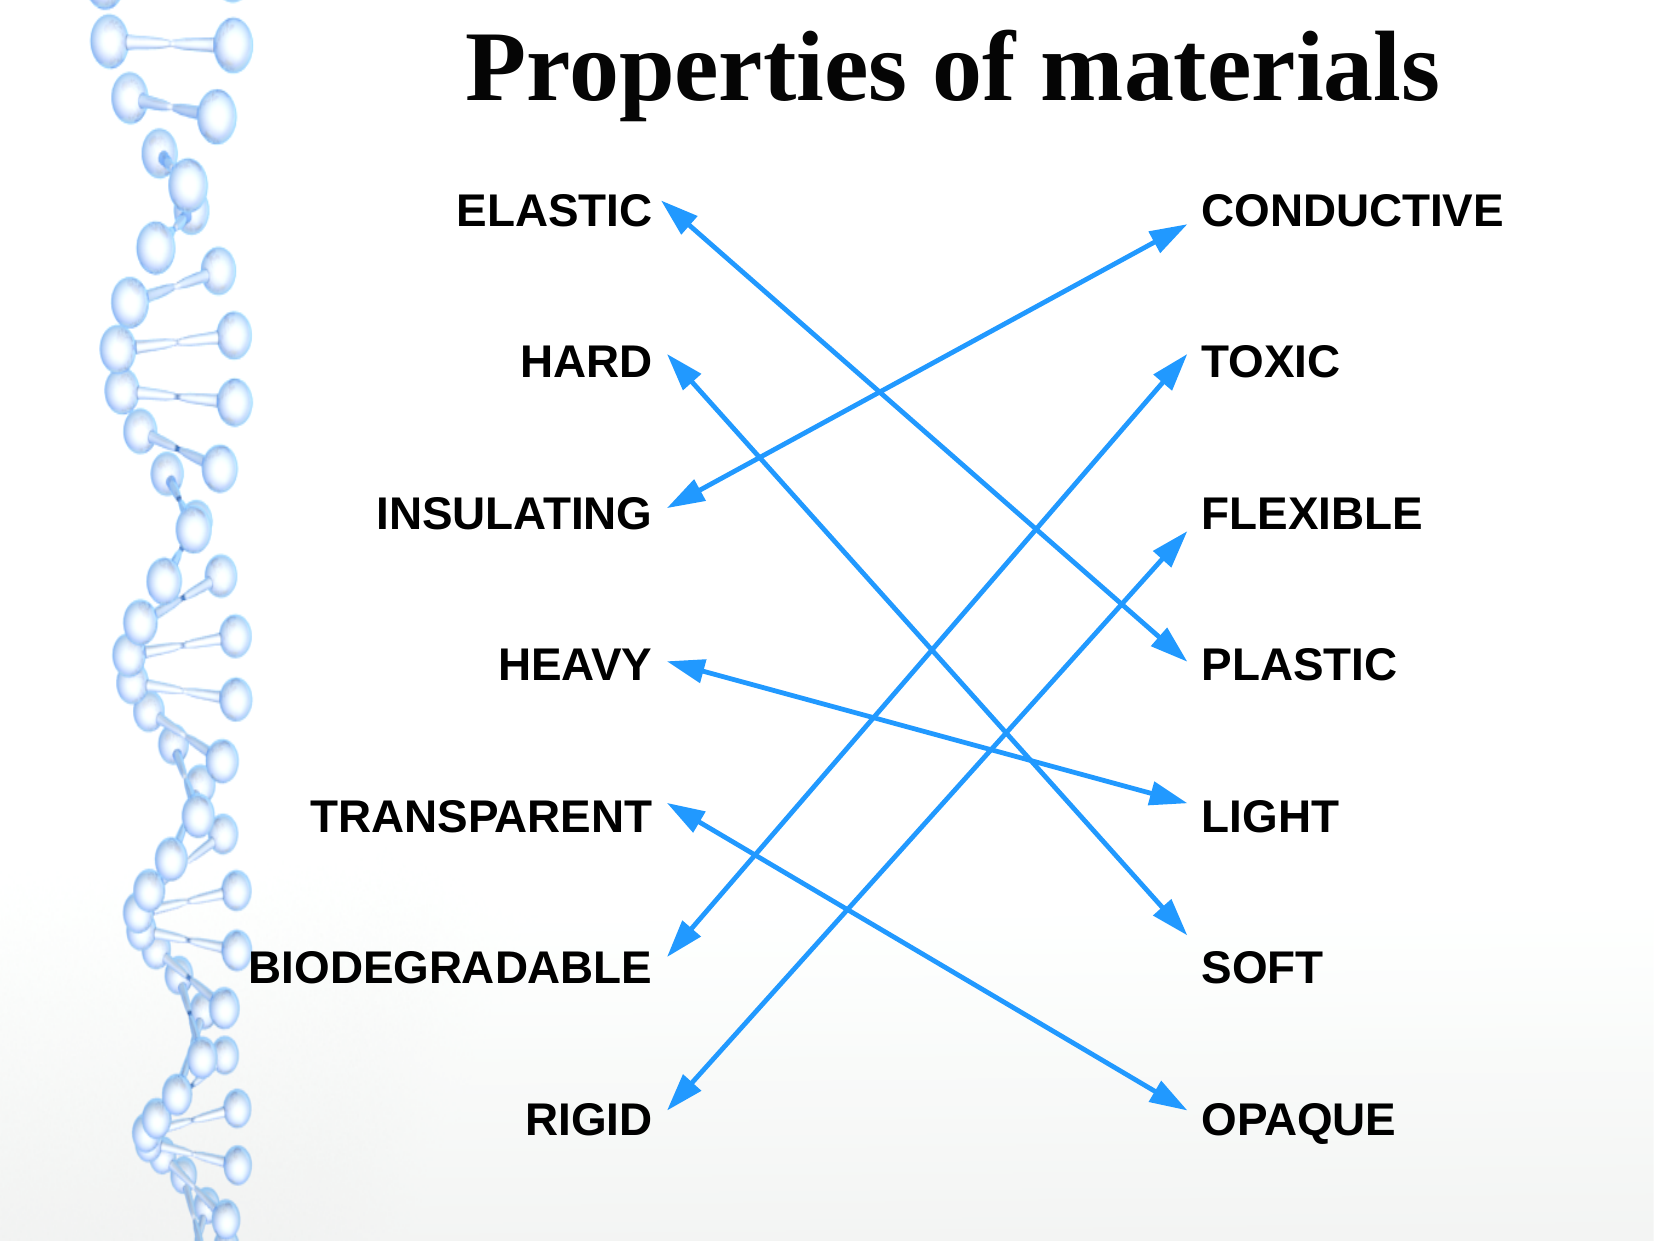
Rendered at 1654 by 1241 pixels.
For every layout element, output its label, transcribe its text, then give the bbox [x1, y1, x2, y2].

text_box FLEXIBLE [1187, 480, 1654, 547]
text_box SOFT [1187, 935, 1654, 1002]
text_box LIGHT [1187, 783, 1654, 850]
text_box TRANSPARENT [194, 783, 668, 850]
text_box OPAQUE [1187, 1086, 1654, 1153]
text_box PLASTIC [1187, 631, 1654, 698]
text_box INSULATING [194, 480, 668, 547]
text_box HARD [194, 328, 668, 395]
text_box TOXIC [1187, 328, 1654, 395]
text_box CONDUCTIVE [1187, 177, 1654, 244]
text_box BIODEGRADABLE [194, 935, 668, 1002]
text_box RIGID [194, 1086, 668, 1153]
picture [0, 0, 1654, 1241]
text_box ELASTIC [194, 177, 668, 244]
text_box HEAVY [194, 631, 668, 699]
title Properties of materials [289, 0, 1619, 134]
